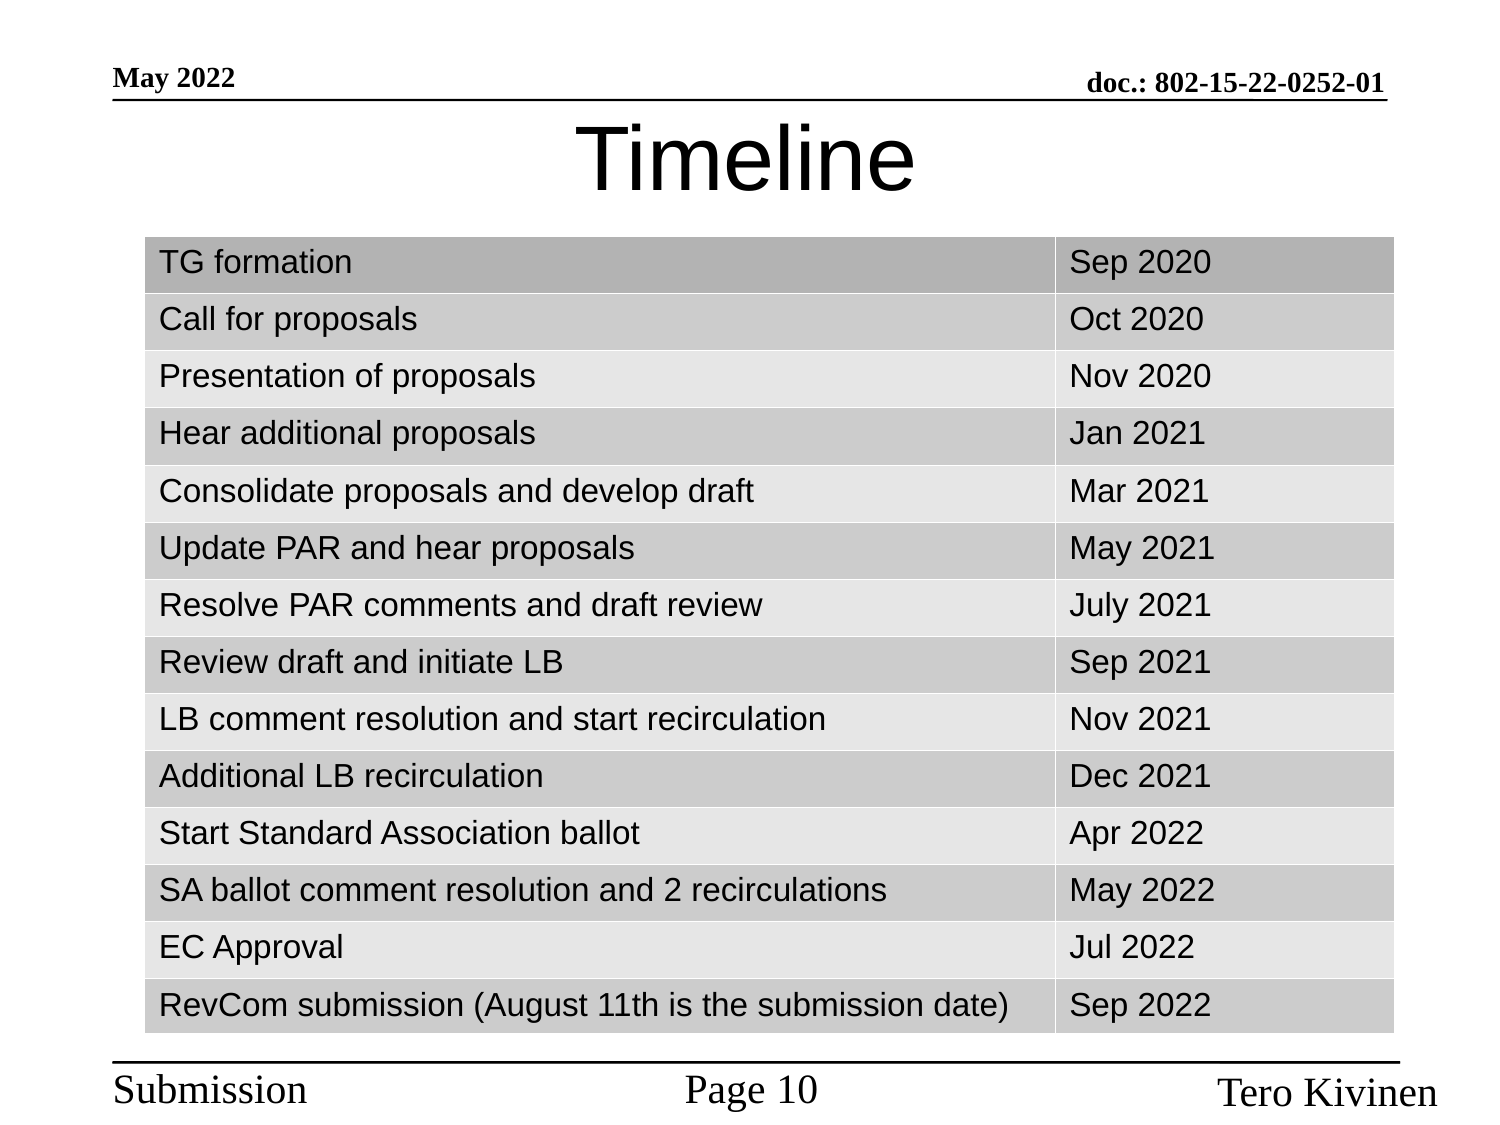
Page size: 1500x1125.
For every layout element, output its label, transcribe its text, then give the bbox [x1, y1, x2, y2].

table_cell RevCom submission (August 11th is the submission date) [145, 979, 1055, 1033]
table_cell Jul 2022 [1056, 922, 1394, 978]
table_header TG formation [145, 237, 1055, 293]
table_cell Presentation of proposals [145, 351, 1055, 407]
table_cell May 2022 [1056, 865, 1394, 921]
table_cell Start Standard Association ballot [145, 808, 1055, 864]
table_cell Additional LB recirculation [145, 751, 1055, 807]
table_cell Consolidate proposals and develop draft [145, 466, 1055, 522]
table_cell Update PAR and hear proposals [145, 523, 1055, 579]
text_box Timeline [71, 98, 1421, 209]
table_cell Apr 2022 [1056, 808, 1394, 864]
table_cell Mar 2021 [1056, 466, 1394, 522]
table_cell Oct 2020 [1056, 294, 1394, 350]
table_cell Sep 2021 [1056, 637, 1394, 693]
table_cell LB comment resolution and start recirculation [145, 694, 1055, 750]
table_cell EC Approval [145, 922, 1055, 978]
table_cell Nov 2020 [1056, 351, 1394, 407]
table_cell Nov 2021 [1056, 694, 1394, 750]
table_header Sep 2020 [1056, 237, 1394, 293]
table_cell Call for proposals [145, 294, 1055, 350]
table_cell May 2021 [1056, 523, 1394, 579]
table_cell Review draft and initiate LB [145, 637, 1055, 693]
table_cell Dec 2021 [1056, 751, 1394, 807]
table_cell Sep 2022 [1056, 979, 1394, 1033]
table_cell July 2021 [1056, 580, 1394, 636]
table_cell SA ballot comment resolution and 2 recirculations [145, 865, 1055, 921]
table_cell Hear additional proposals [145, 408, 1055, 465]
table_cell Resolve PAR comments and draft review [145, 580, 1055, 636]
table_cell Jan 2021 [1056, 408, 1394, 465]
